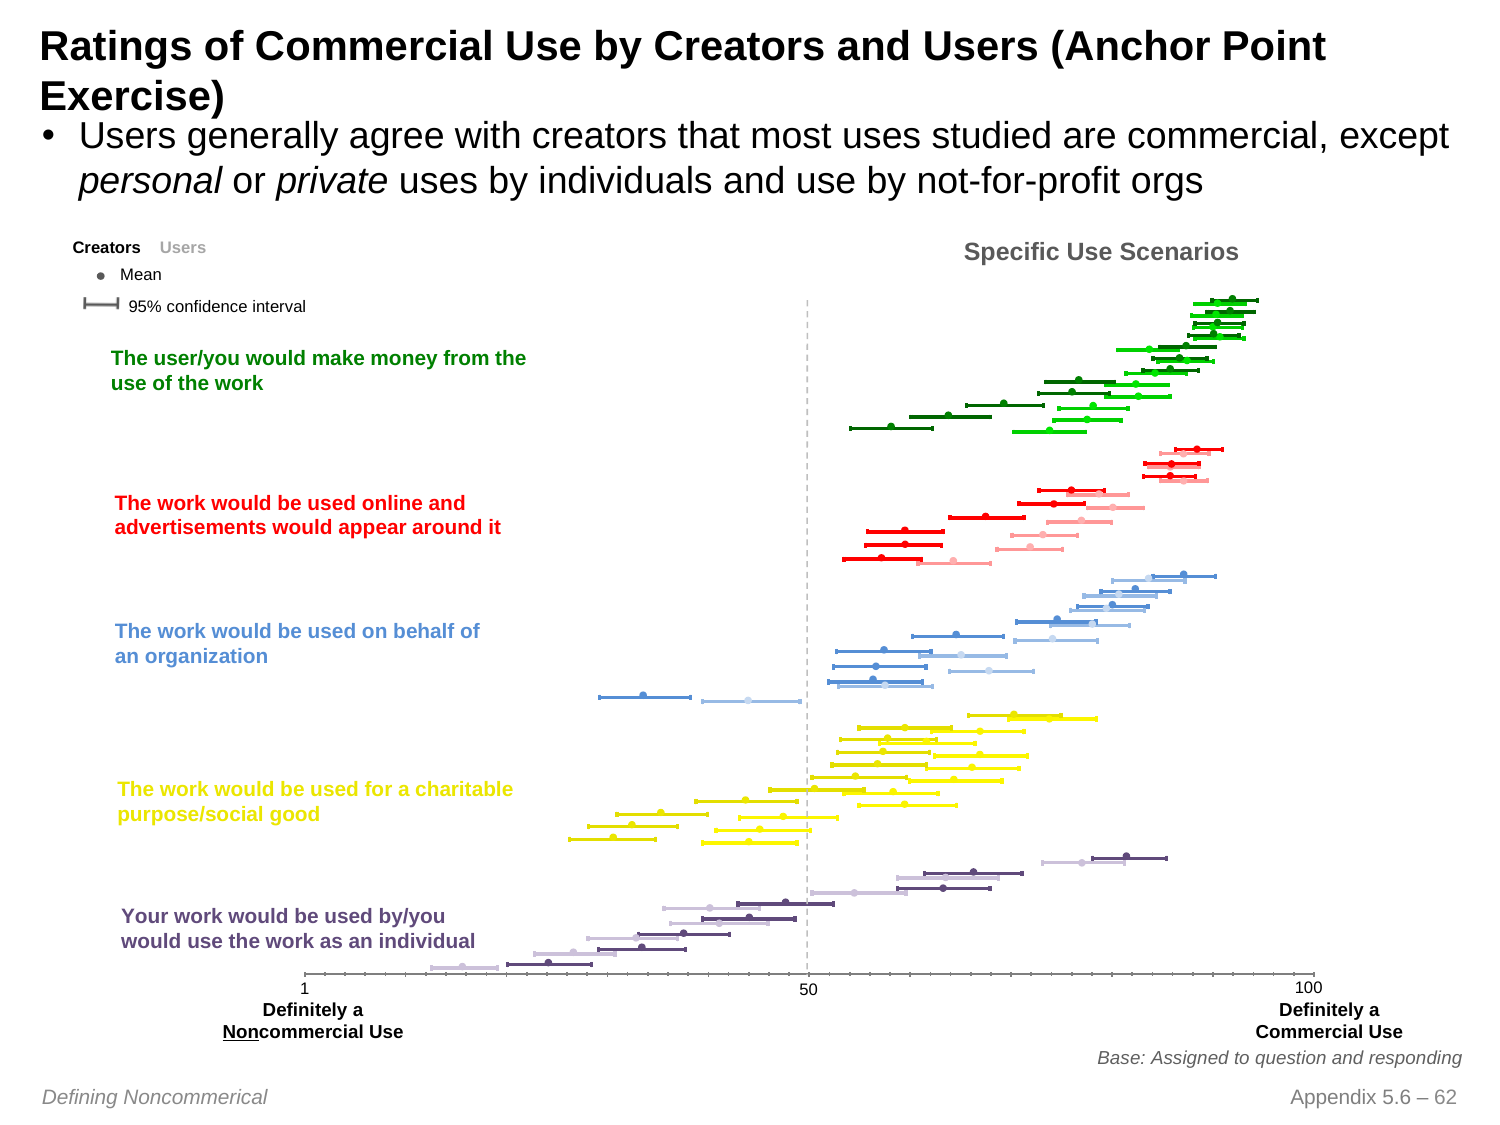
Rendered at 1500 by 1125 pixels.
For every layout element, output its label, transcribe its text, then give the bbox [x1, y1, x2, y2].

text_box [741, 796, 750, 804]
text_box [544, 958, 553, 967]
text_box [638, 943, 646, 952]
text_box [901, 526, 909, 534]
text_box 50 [784, 970, 843, 1007]
text_box [957, 651, 965, 659]
text_box Users generally agree with creators that most uses studied are commercial, except personal or private uses by individuals and use by not-for-profit orgs [27, 103, 1500, 210]
text_box [1083, 415, 1091, 424]
text_box [1167, 460, 1176, 468]
text_box 1 [285, 969, 324, 1006]
text_box [952, 630, 960, 639]
text_box [869, 675, 877, 684]
text_box [950, 775, 958, 784]
text_box [1078, 859, 1086, 867]
text_box [745, 837, 753, 846]
text_box Base: Assigned to question and responding [1018, 1037, 1477, 1076]
text_box [657, 808, 665, 817]
text_box [999, 399, 1008, 408]
text_box 100 [1279, 969, 1368, 1005]
text_box [1144, 574, 1153, 582]
text_box [985, 666, 993, 675]
text_box Your work would be used by/you would use the work as an individual [106, 894, 271, 961]
text_box [1151, 369, 1159, 377]
text_box [1131, 585, 1140, 593]
text_box [679, 929, 688, 937]
text_box [1226, 306, 1234, 315]
text_box [1026, 543, 1034, 551]
text_box [901, 540, 909, 548]
text_box [458, 962, 467, 971]
text_box [968, 763, 976, 771]
text_box [639, 691, 647, 700]
text_box [1166, 365, 1174, 373]
text_box [941, 873, 950, 882]
text_box [1067, 486, 1076, 494]
text_box [1089, 401, 1097, 410]
text_box Ratings of Commercial Use by Creators and Users (Anchor Point Exercise) [24, 27, 1454, 110]
text_box [949, 557, 958, 565]
text_box [632, 934, 640, 942]
text_box [850, 889, 859, 897]
text_box [745, 913, 754, 922]
text_box Appendix 5.6 – <number> [1121, 1066, 1472, 1125]
text_box [1068, 387, 1076, 396]
text_box [922, 737, 931, 745]
text_box [1193, 445, 1201, 453]
text_box [1088, 620, 1097, 628]
text_box [96, 272, 105, 280]
text_box The work would be used for a charitable purpose/social good [102, 768, 273, 834]
text_box [900, 800, 909, 808]
text_box The work would be used online and advertisements would appear around it [99, 481, 526, 547]
text_box [1010, 710, 1018, 718]
text_box [810, 784, 819, 793]
text_box [609, 833, 618, 841]
text_box [1122, 852, 1131, 860]
picture [271, 295, 1355, 1003]
text_box [872, 662, 880, 671]
text_box [981, 512, 990, 521]
text_box [889, 787, 897, 796]
text_box [881, 681, 889, 689]
text_box Creators Users [57, 229, 246, 265]
text_box [883, 734, 892, 742]
text_box [879, 747, 887, 756]
text_box [1102, 600, 1117, 612]
picture [82, 296, 101, 310]
text_box [1053, 615, 1061, 623]
text_box [1134, 392, 1143, 401]
text_box [1213, 299, 1222, 307]
text_box [1132, 380, 1140, 388]
text_box [1209, 310, 1224, 341]
text_box [1175, 354, 1191, 365]
text_box [1228, 294, 1237, 303]
text_box [976, 727, 984, 735]
text_box [781, 898, 790, 906]
text_box [706, 904, 714, 912]
text_box [969, 868, 978, 876]
text_box [1077, 516, 1086, 524]
text_box [1074, 376, 1083, 384]
text_box The work would be used on behalf of an organization [99, 610, 501, 676]
text_box [1045, 426, 1054, 435]
text_box [628, 821, 636, 829]
text_box [1050, 500, 1058, 508]
text_box 95% confidence interval [101, 287, 322, 324]
text_box [873, 760, 882, 768]
text_box [744, 696, 752, 705]
text_box [1179, 570, 1188, 578]
text_box [779, 812, 788, 821]
text_box [1045, 715, 1054, 723]
text_box [1115, 590, 1123, 598]
text_box Specific Use Scenarios [862, 227, 1342, 274]
text_box [976, 750, 984, 759]
text_box [887, 422, 895, 431]
text_box [1182, 341, 1190, 350]
text_box [1095, 490, 1103, 498]
text_box [1048, 634, 1057, 643]
text_box [755, 825, 764, 833]
text_box [1145, 345, 1154, 354]
text_box Definitely a Noncommercial Use [183, 989, 442, 1051]
text_box [1039, 530, 1047, 539]
text_box Definitely a Commercial Use [1208, 989, 1450, 1037]
text_box [1109, 503, 1117, 512]
text_box [1179, 450, 1188, 458]
text_box [569, 948, 578, 957]
text_box [939, 884, 947, 892]
text_box [944, 411, 953, 420]
text_box [1179, 477, 1188, 485]
text_box [880, 646, 888, 654]
text_box [901, 723, 909, 732]
text_box [715, 919, 723, 928]
text_box Defining Noncommerical [27, 1066, 503, 1125]
text_box Mean [105, 256, 583, 292]
text_box The user/you would make money from the use of the work [96, 336, 576, 403]
text_box [851, 772, 860, 780]
text_box [877, 554, 886, 562]
text_box [1166, 472, 1174, 480]
